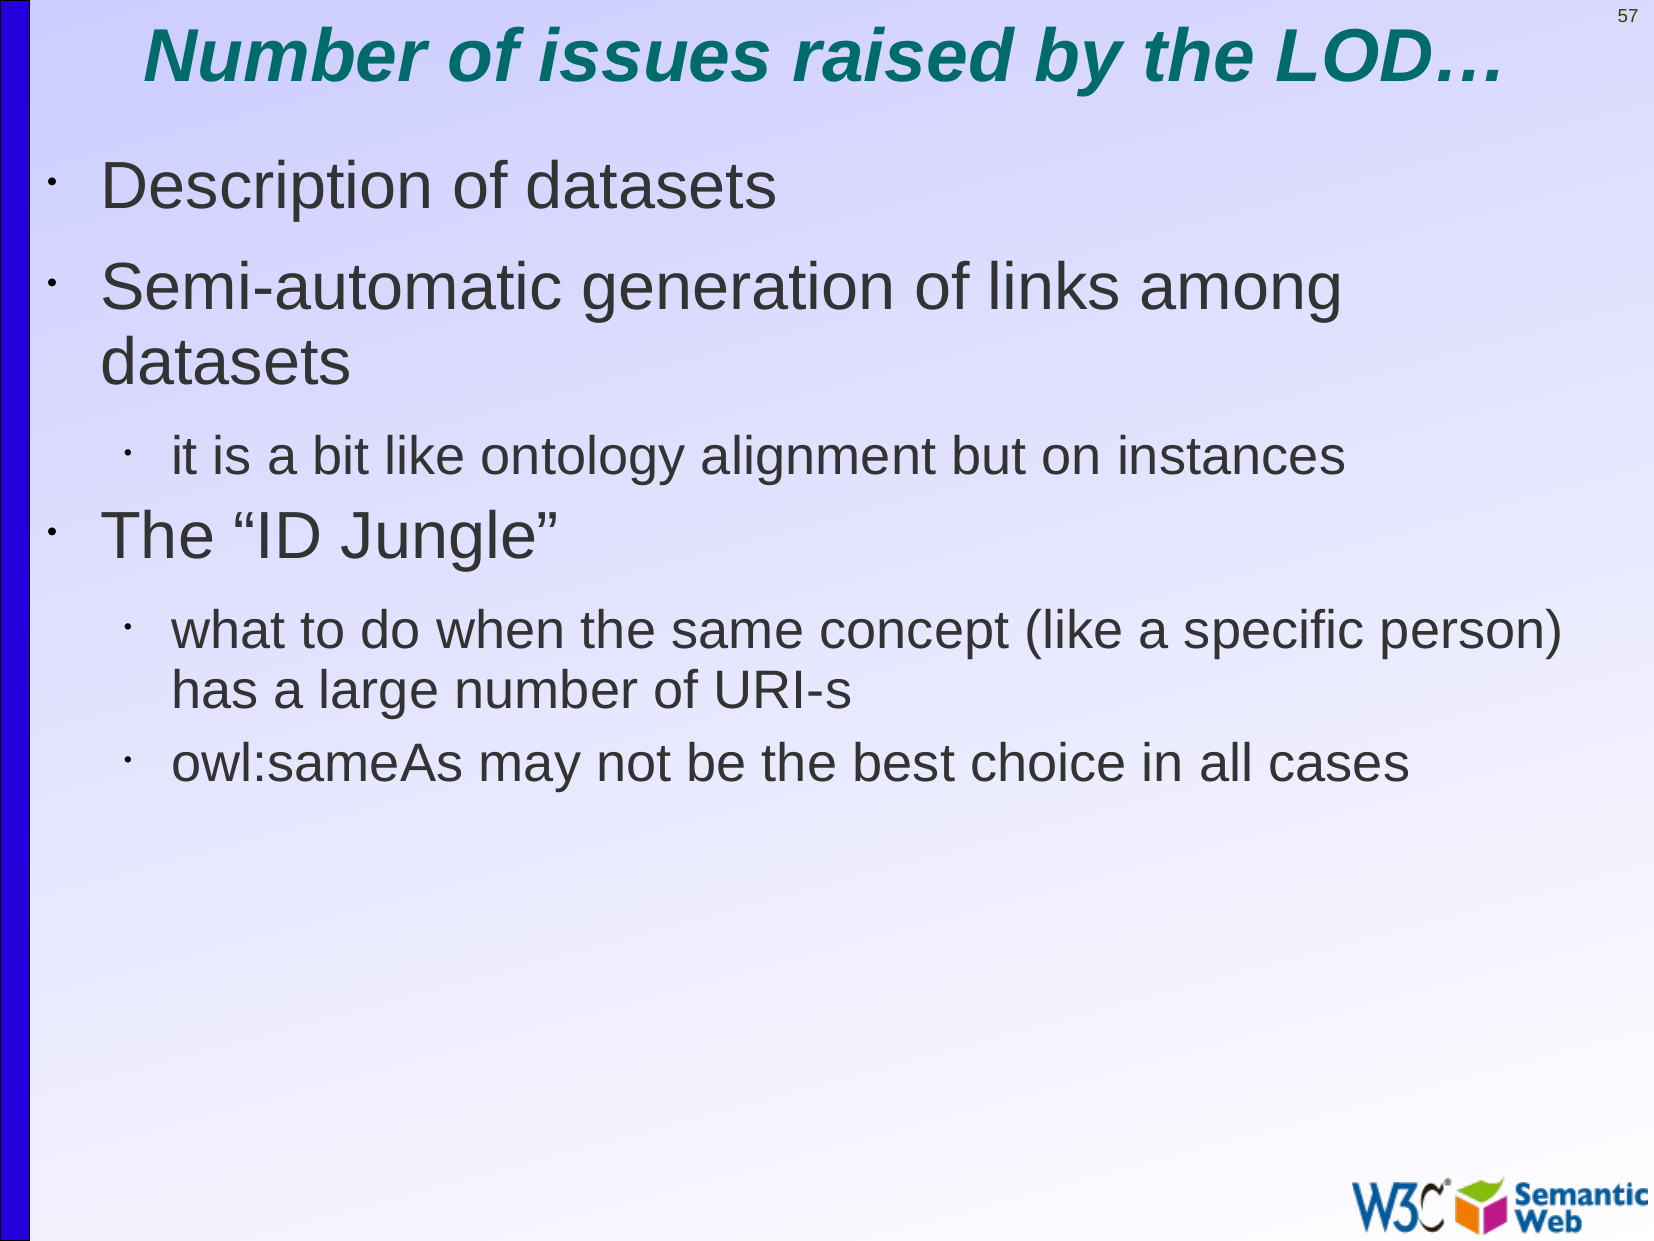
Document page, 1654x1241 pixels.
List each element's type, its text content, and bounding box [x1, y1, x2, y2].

title Number of issues raised by the LOD… [0, 7, 1654, 111]
list Description of datasets Semi-automatic generation of links among datasets it is a bit like ontology alignment but on instances The “ID Jungle” what to do when the same concept (like a specific person) has a large number of URI-s owl:sameAs may not be the best choice in all cases [29, 147, 1612, 1119]
picture [1352, 1175, 1648, 1235]
